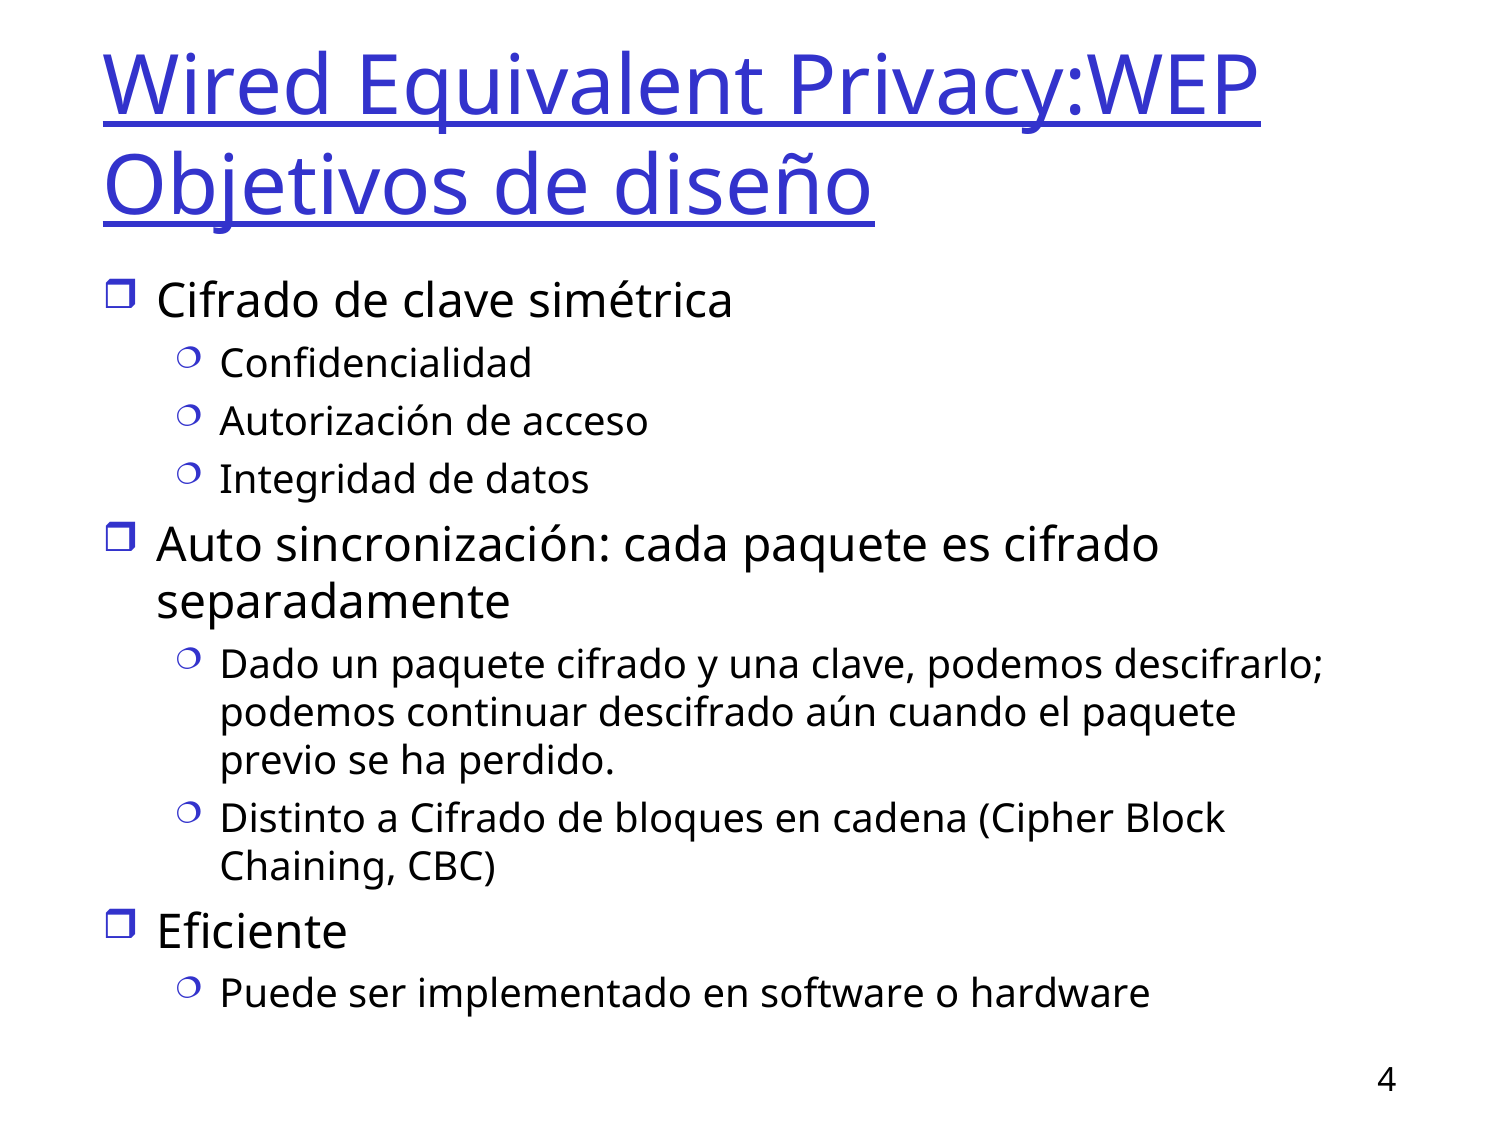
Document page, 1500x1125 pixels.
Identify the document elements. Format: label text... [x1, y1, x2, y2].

title Wired Equivalent Privacy:WEP Objetivos de diseño [87, 23, 1458, 239]
list Cifrado de clave simétrica Confidencialidad Autorización de acceso Integridad de datos Auto sincronización: cada paquete es cifrado separadamente Dado un paquete cifrado y una clave, podemos descifrarlo; podemos continuar descifrado aún cuando el paquete previo se ha perdido. Distinto a Cifrado de bloques en cadena (Cipher Block Chaining, CBC) Eficiente Puede ser implementado en software o hardware [87, 262, 1363, 1026]
